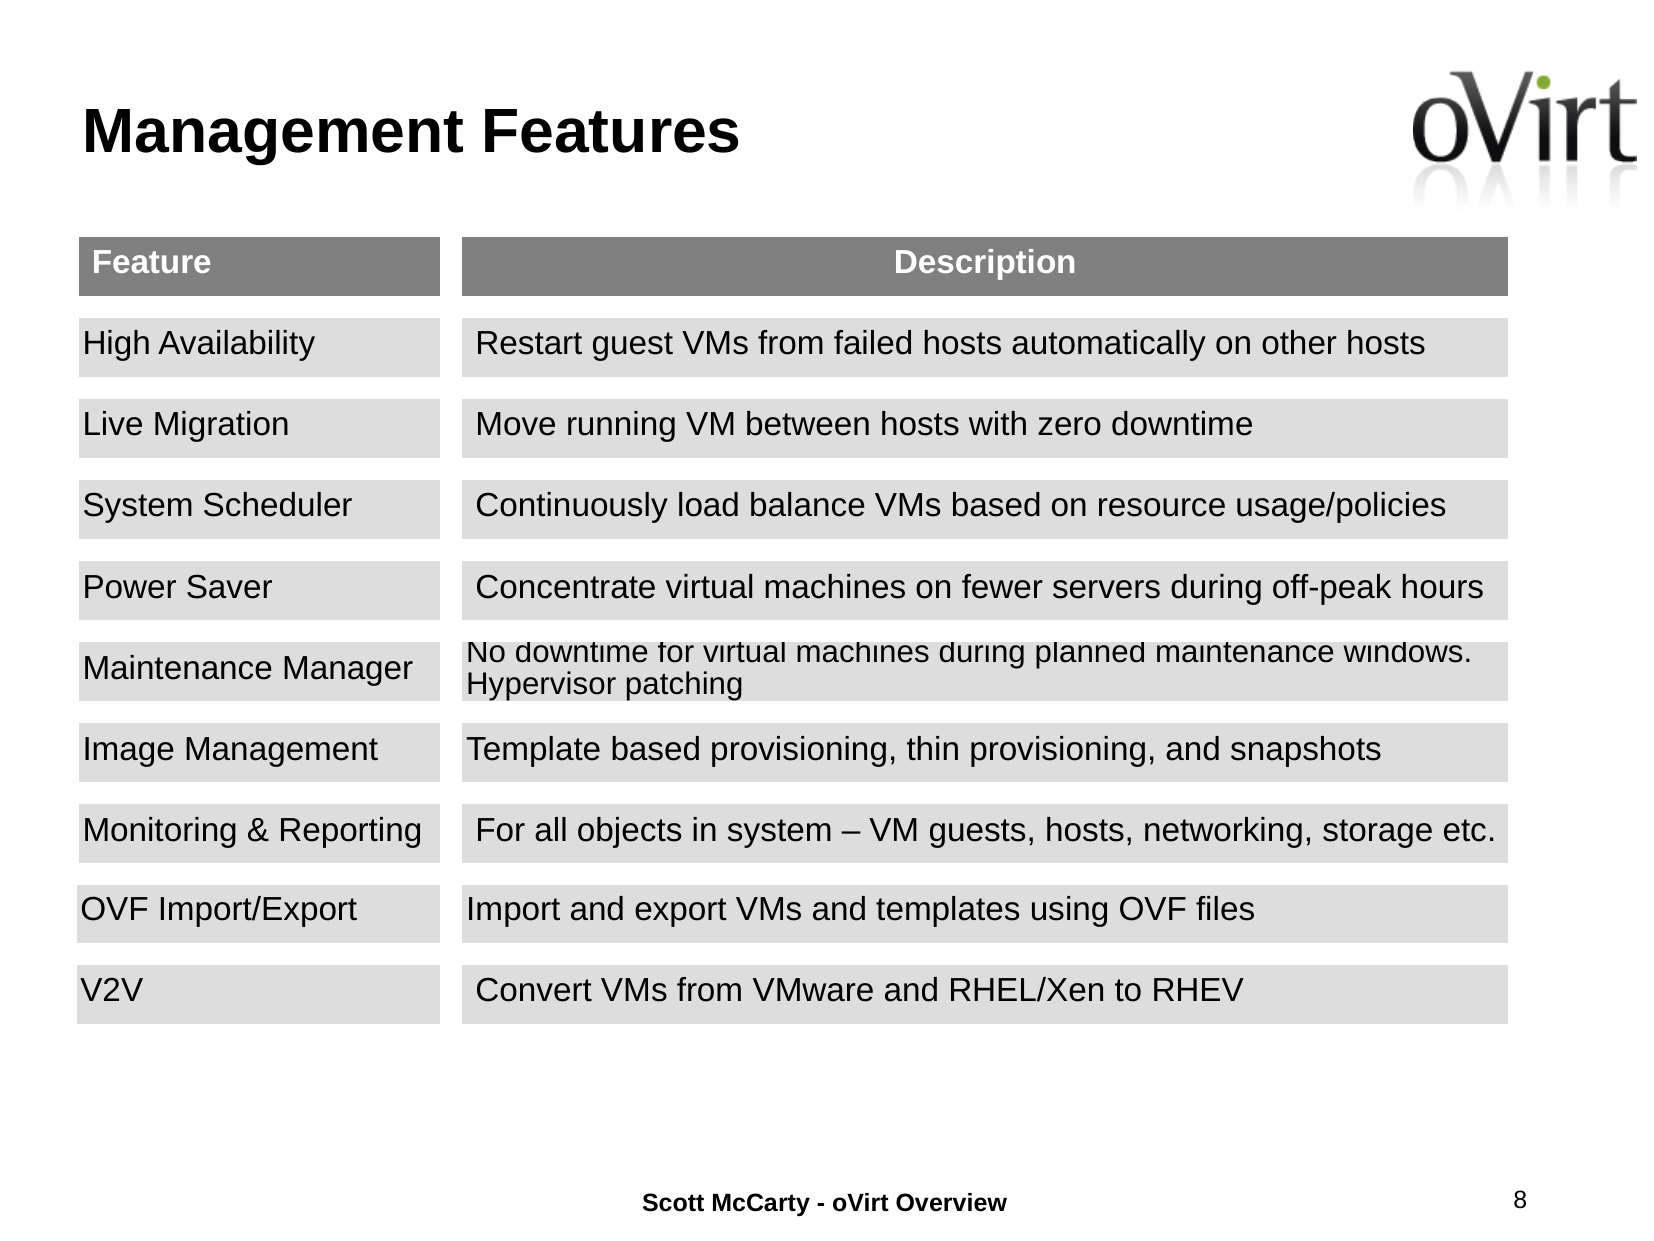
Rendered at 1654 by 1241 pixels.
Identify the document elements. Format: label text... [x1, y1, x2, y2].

table_cell Continuously load balance VMs based on resource usage/policies [462, 480, 1508, 539]
table_header Feature [79, 237, 440, 296]
table_cell Live Migration [79, 399, 440, 458]
table_header Import and export VMs and templates using OVF files [462, 885, 1508, 943]
table_cell For all objects in system – VM guests, hosts, networking, storage etc. [462, 804, 1508, 863]
title Management Features [82, 37, 1571, 226]
table_header Description [462, 237, 1508, 296]
table_cell Convert VMs from VMware and RHEL/Xen to RHEV [462, 965, 1508, 1024]
table_cell Image Management [79, 723, 440, 782]
table_cell System Scheduler [79, 480, 440, 539]
table_cell Template based provisioning, thin provisioning, and snapshots [462, 723, 1508, 782]
picture [1571, 63, 1637, 212]
table_cell Power Saver [79, 561, 440, 620]
table_cell No downtime for virtual machines during planned maintenance windows. Hypervisor patching [462, 642, 1508, 701]
table_header OVF Import/Export [77, 885, 440, 943]
table_cell Monitoring & Reporting [79, 804, 440, 863]
table_cell Restart guest VMs from failed hosts automatically on other hosts [462, 318, 1508, 377]
table_cell Move running VM between hosts with zero downtime [462, 399, 1508, 458]
table_cell High Availability [79, 318, 440, 377]
table_cell Maintenance Manager [79, 642, 440, 701]
table_cell V2V [77, 965, 440, 1024]
table_cell Concentrate virtual machines on fewer servers during off-peak hours [462, 561, 1508, 620]
